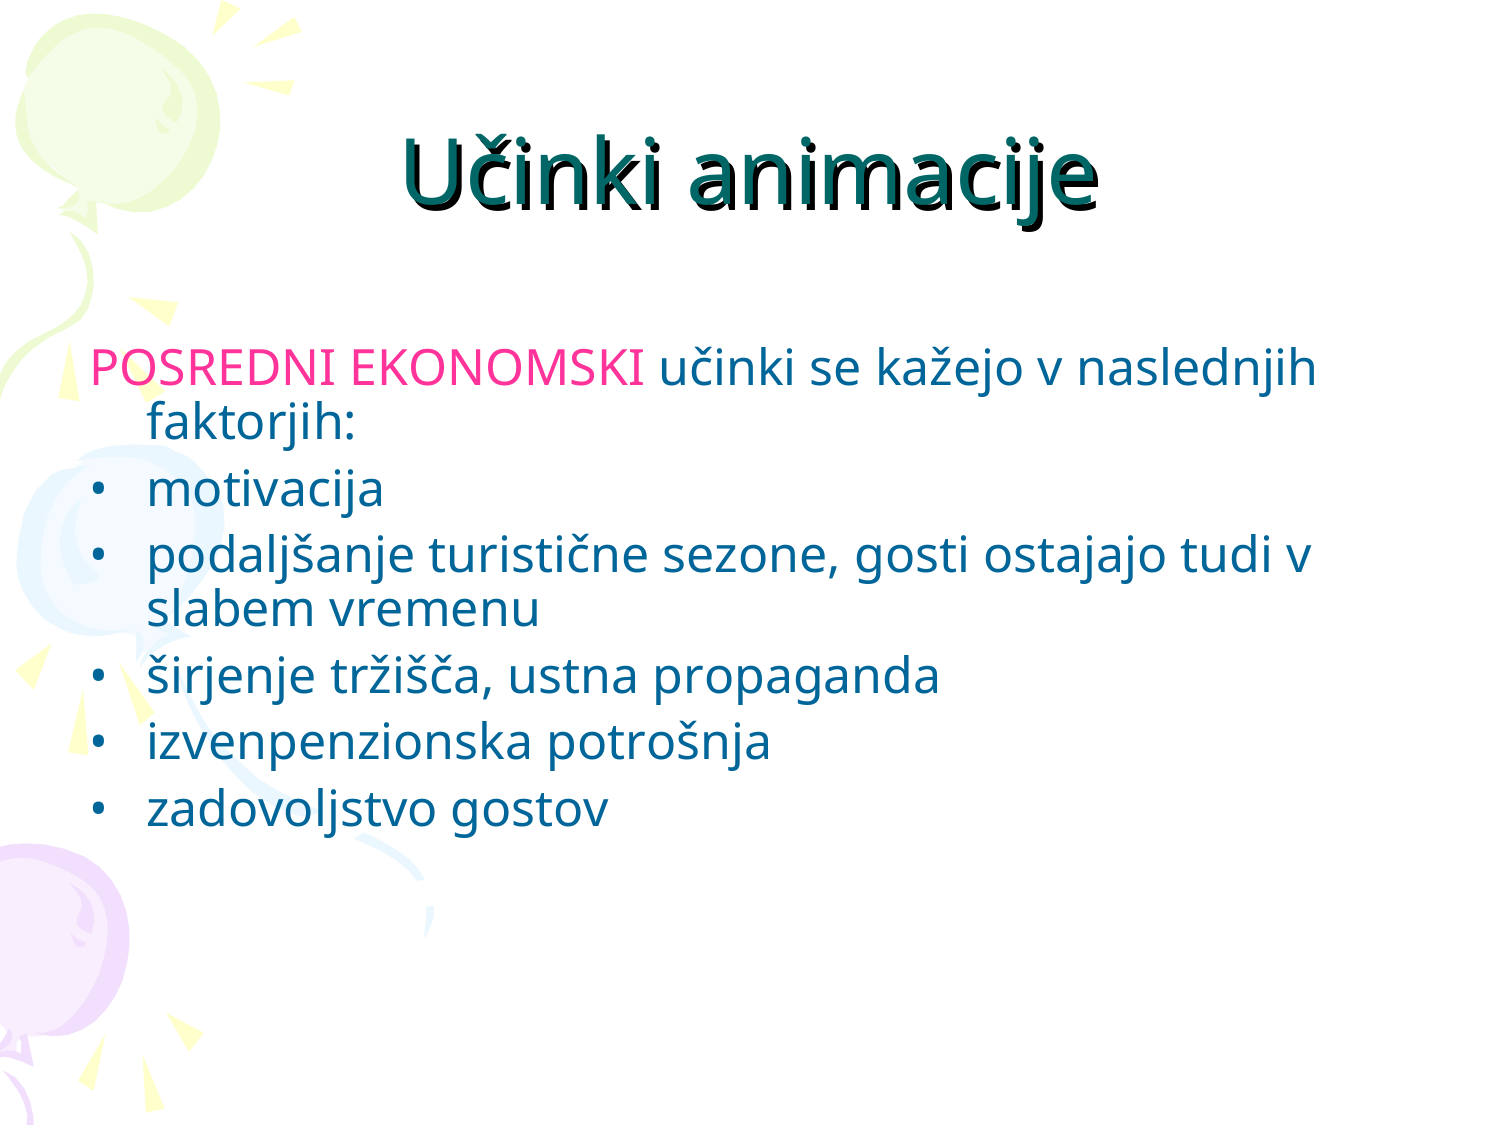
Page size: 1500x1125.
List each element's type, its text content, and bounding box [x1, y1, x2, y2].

title Učinki animacije [72, 16, 1426, 233]
list POSREDNI EKONOMSKI učinki se kažejo v naslednjih faktorjih: motivacija podaljšanje turistične sezone, gosti ostajajo tudi v slabem vremenu širjenje tržišča, ustna propaganda izvenpenzionska potrošnja zadovoljstvo gostov [75, 262, 1426, 994]
